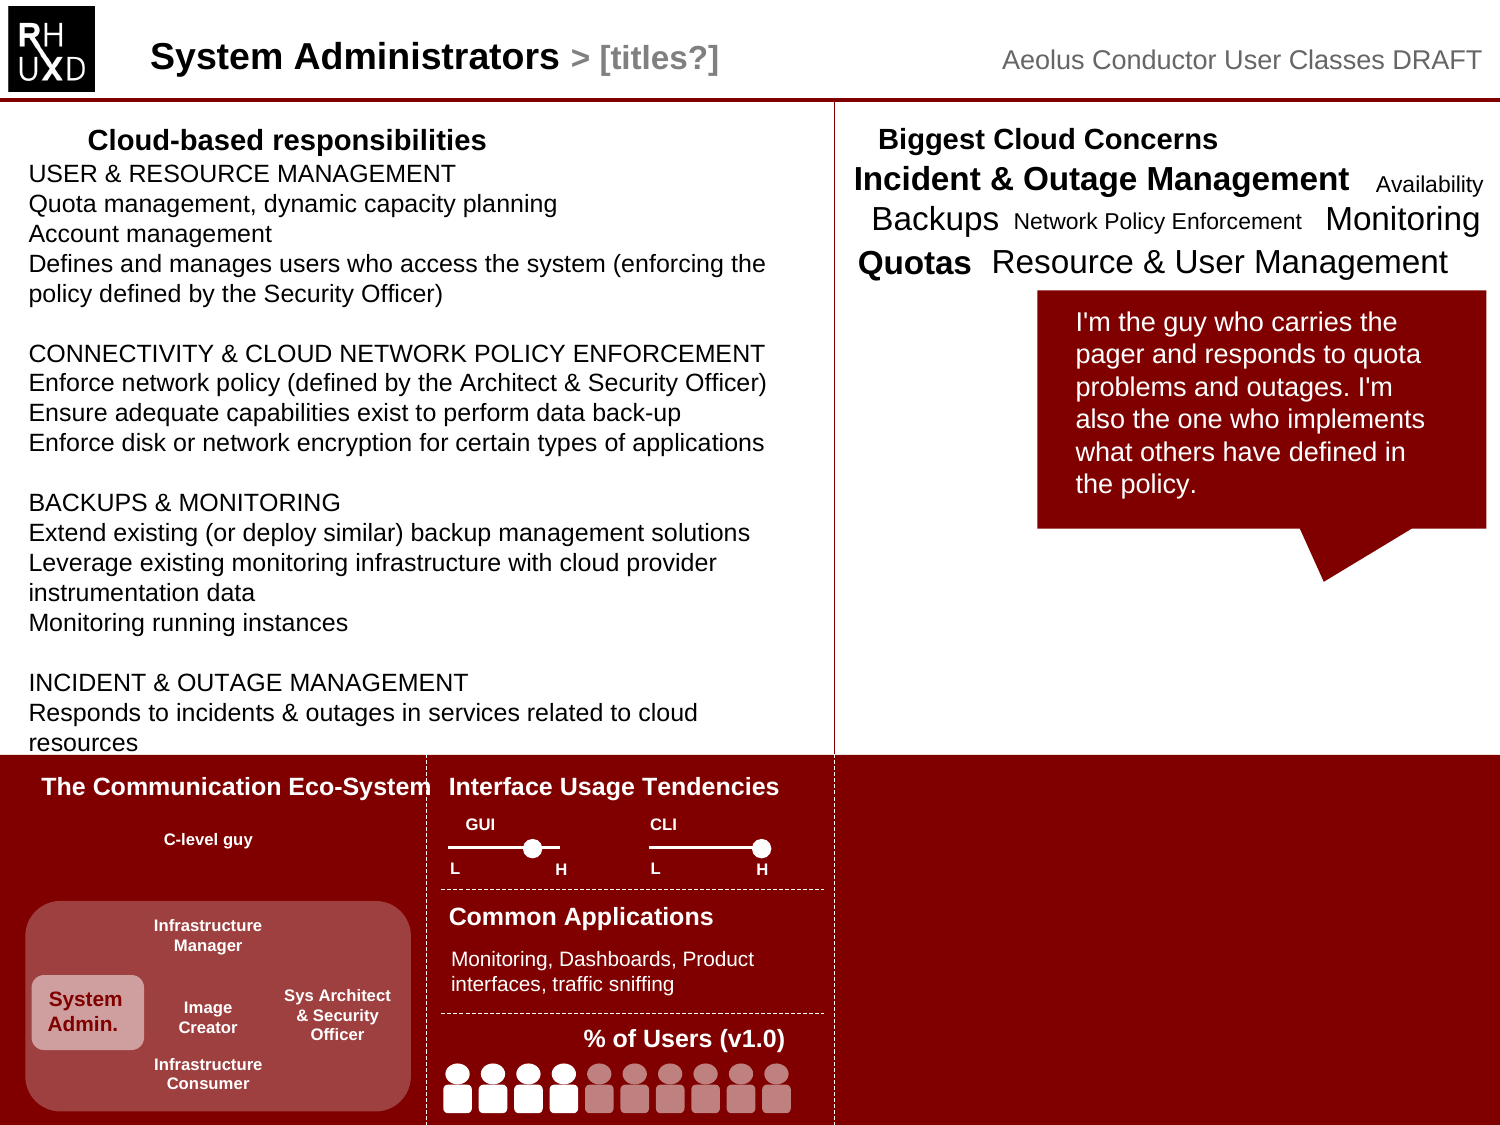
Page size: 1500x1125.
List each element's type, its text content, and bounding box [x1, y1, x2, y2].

text_box [0, 754, 1500, 1125]
text_box CLI [635, 806, 693, 842]
text_box GUI [450, 806, 511, 842]
text_box H [741, 850, 784, 887]
text_box Cloud-based responsibilities [72, 113, 503, 149]
text_box Biggest Cloud Concerns [863, 112, 1234, 149]
text_box Infrastructure Consumer [133, 1045, 284, 1101]
text_box Common Applications [434, 893, 835, 939]
text_box Network Policy Enforcement [1048, 205, 1305, 232]
text_box Backups [851, 205, 1048, 245]
text_box Incident & Outage Management [833, 149, 1407, 205]
text_box L [635, 850, 676, 886]
text_box USER & RESOURCE MANAGEMENT Quota management, dynamic capacity planning Account management Defines and manages users who access the system (enforcing the policy defined by the Security Officer) CONNECTIVITY & CLOUD NETWORK POLICY ENFORCEMENT Enforce network policy (defined by the Architect & Security Officer) Ensure adequate capabilities exist to perform data back-up Enforce disk or network encryption for certain types of applications BACKUPS & MONITORING Extend existing (or deploy similar) backup management solutions Leverage existing monitoring infrastructure with cloud provider instrumentation data Monitoring running instances INCIDENT & OUTAGE MANAGEMENT Responds to incidents & outages in services related to cloud resources [13, 149, 830, 754]
text_box Availability [1407, 161, 1500, 205]
text_box [1037, 290, 1487, 582]
text_box System Admin. [7, 978, 159, 1044]
text_box Monitoring [1305, 205, 1500, 232]
text_box I'm the guy who carries the pager and responds to quota problems and outages. I'm also the one who implements what others have defined in the policy. [1060, 296, 1463, 507]
text_box % of Users (v1.0) [568, 1015, 801, 1061]
text_box L [435, 850, 476, 886]
text_box Monitoring, Dashboards, Product interfaces, traffic sniffing [436, 938, 837, 1004]
text_box The Communication Eco-System [26, 762, 448, 808]
text_box Quotas [837, 233, 1001, 289]
text_box Interface Usage Tendencies [434, 762, 835, 809]
text_box H [540, 850, 583, 887]
text_box C-level guy [133, 821, 284, 857]
text_box Aeolus Conductor User Classes DRAFT [987, 35, 1497, 84]
picture [8, 6, 95, 93]
text_box System Administrators > [titles?] [135, 24, 735, 86]
text_box Resource & User Management [1001, 232, 1500, 288]
text_box Image Creator [152, 988, 265, 1045]
